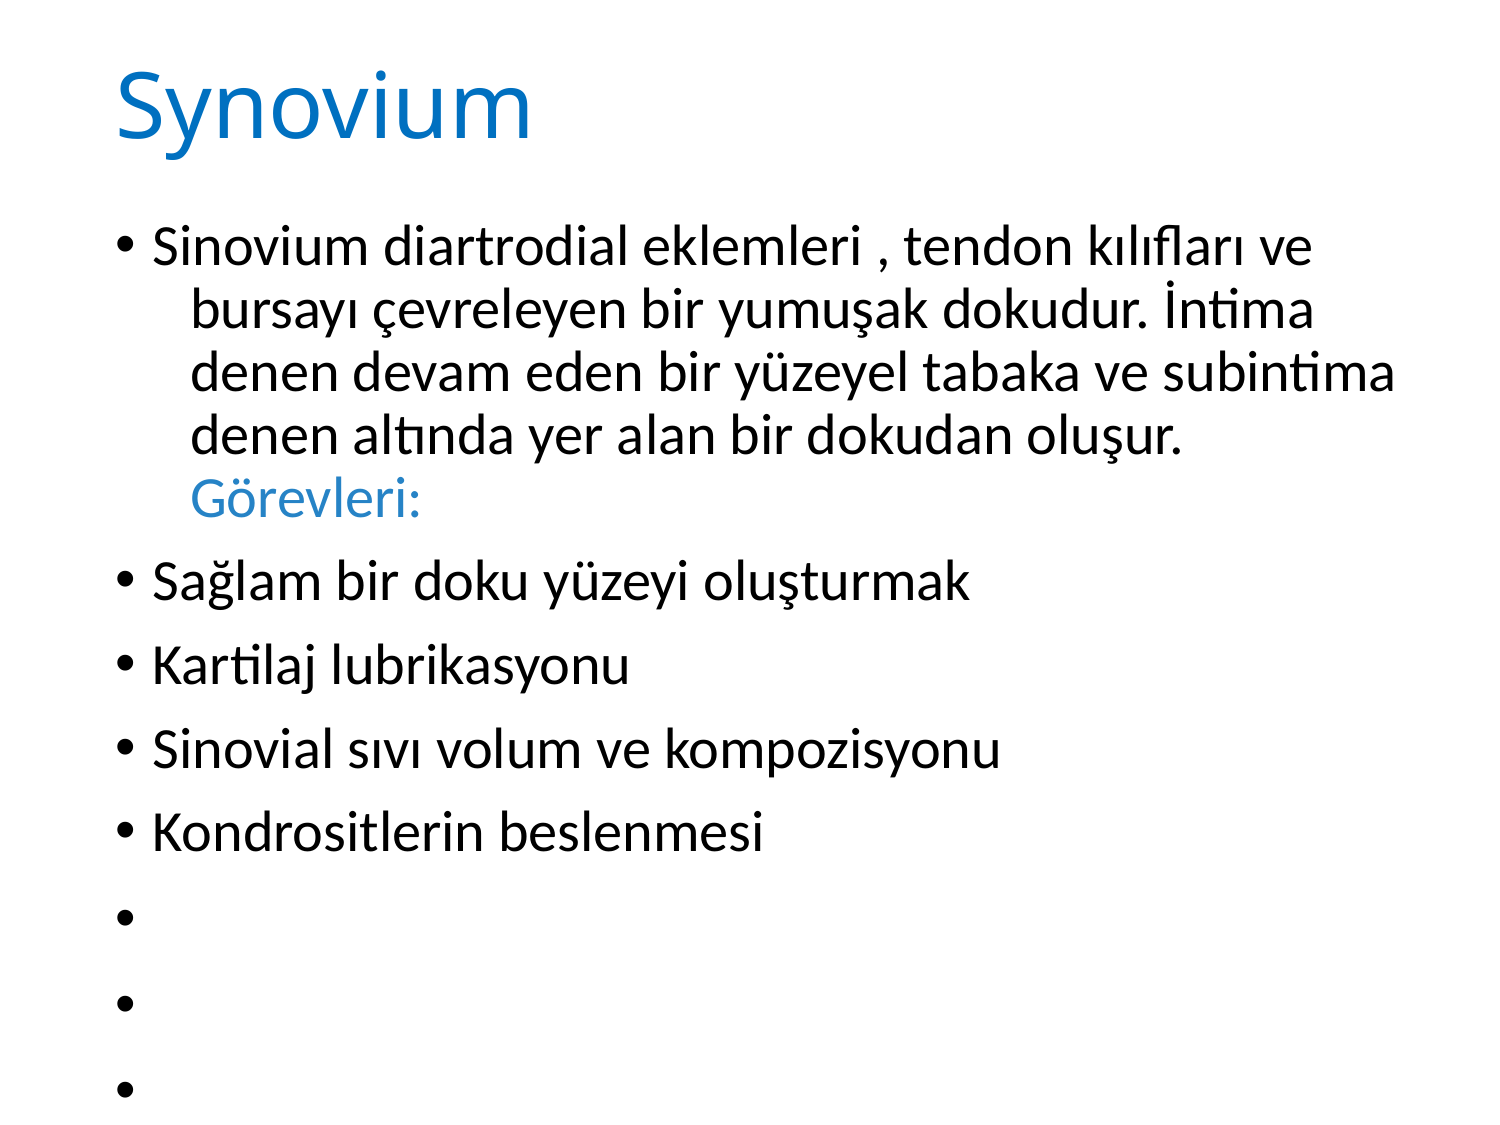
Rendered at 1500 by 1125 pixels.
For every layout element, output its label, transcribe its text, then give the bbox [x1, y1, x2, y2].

list Sinovium diartrodial eklemleri , tendon kılıfları ve bursayı çevreleyen bir yumuşak dokudur. İntima denen devam eden bir yüzeyel tabaka ve subintima denen altında yer alan bir dokudan oluşur. Görevleri: Sağlam bir doku yüzeyi oluşturmak Kartilaj lubrikasyonu Sinovial sıvı volum ve kompozisyonu Kondrositlerin beslenmesi [100, 208, 1451, 951]
title Synovium [100, 0, 1452, 218]
